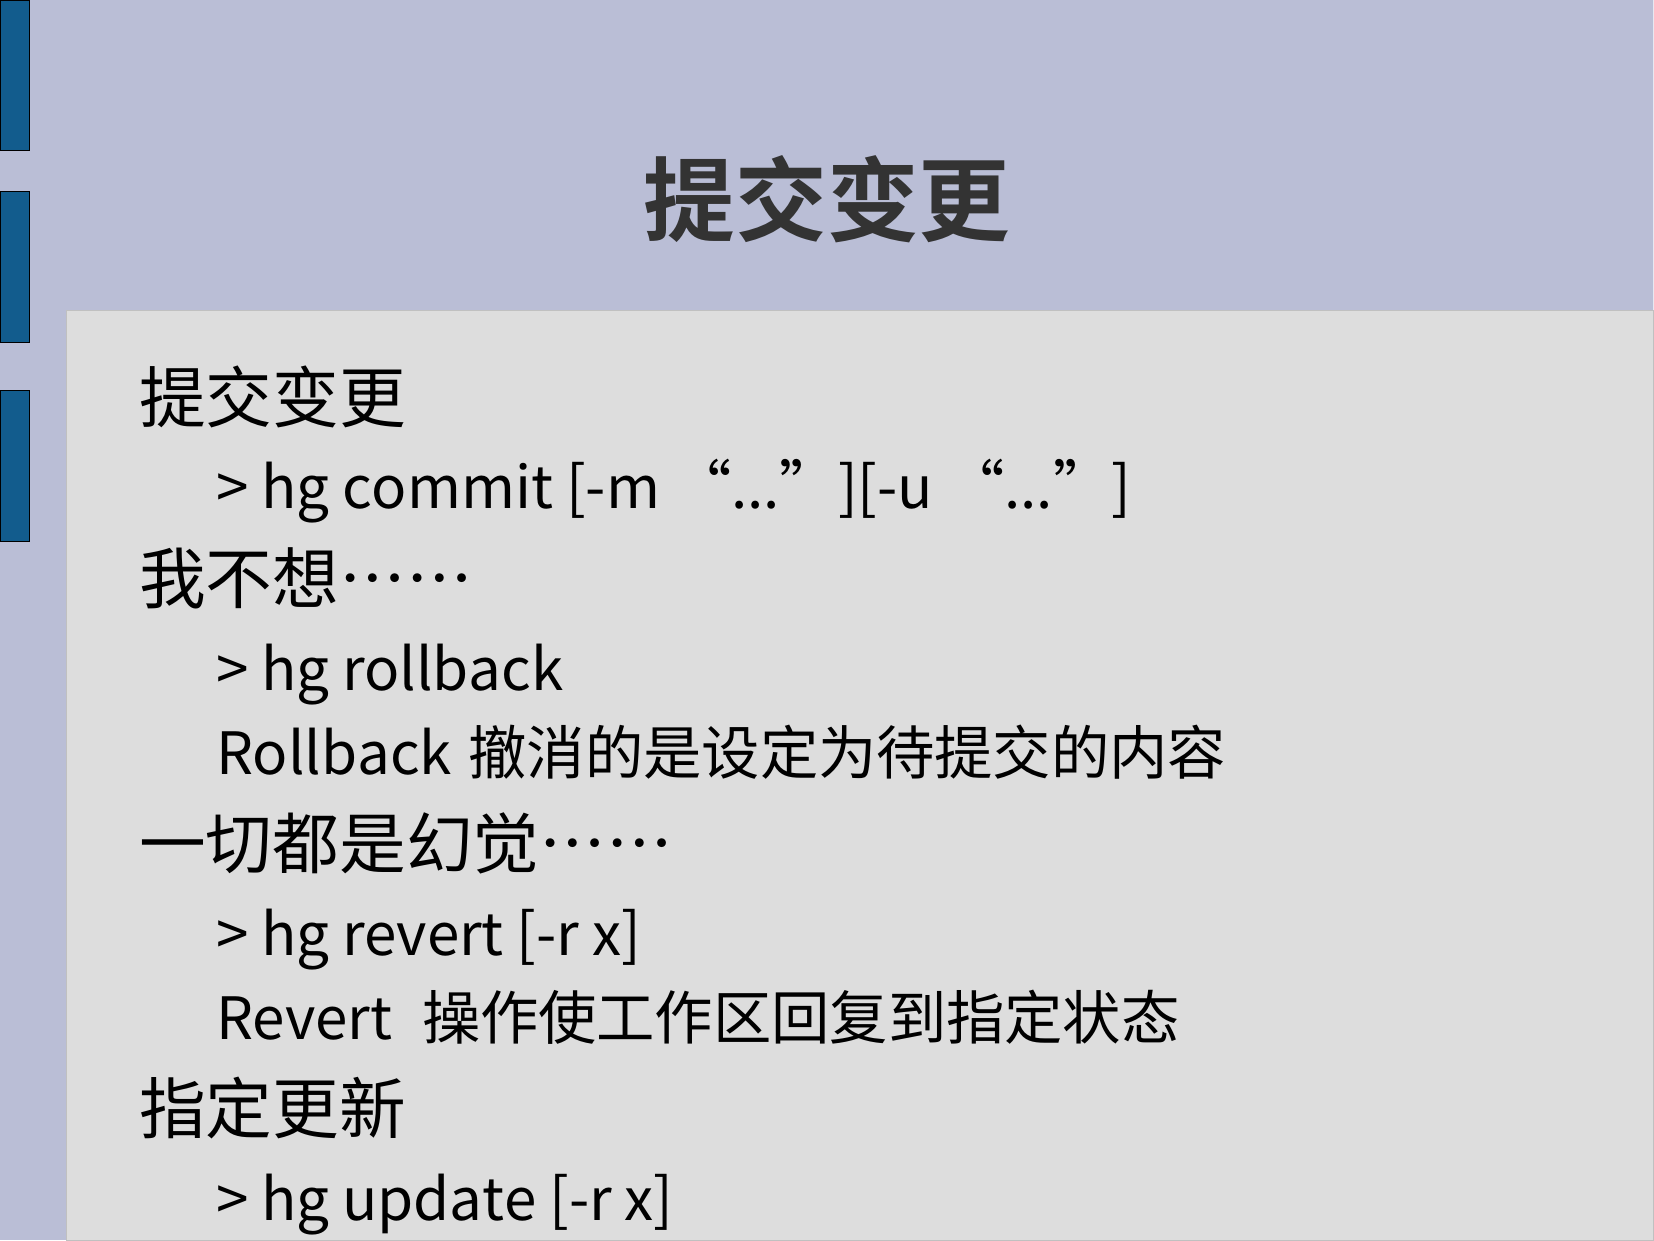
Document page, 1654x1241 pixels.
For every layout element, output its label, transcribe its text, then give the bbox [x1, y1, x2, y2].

list 提交变更 > hg commit [-m “...”][-u “...”] 我不想…… > hg rollback Rollback撤消的是设定为待提交的内容 一切都是幻觉…… > hg revert [-r x] Revert 操作使工作区回复到指定状态 指定更新 > hg update [-r x] [121, 344, 1534, 1127]
title 提交变更 [121, 91, 1534, 299]
